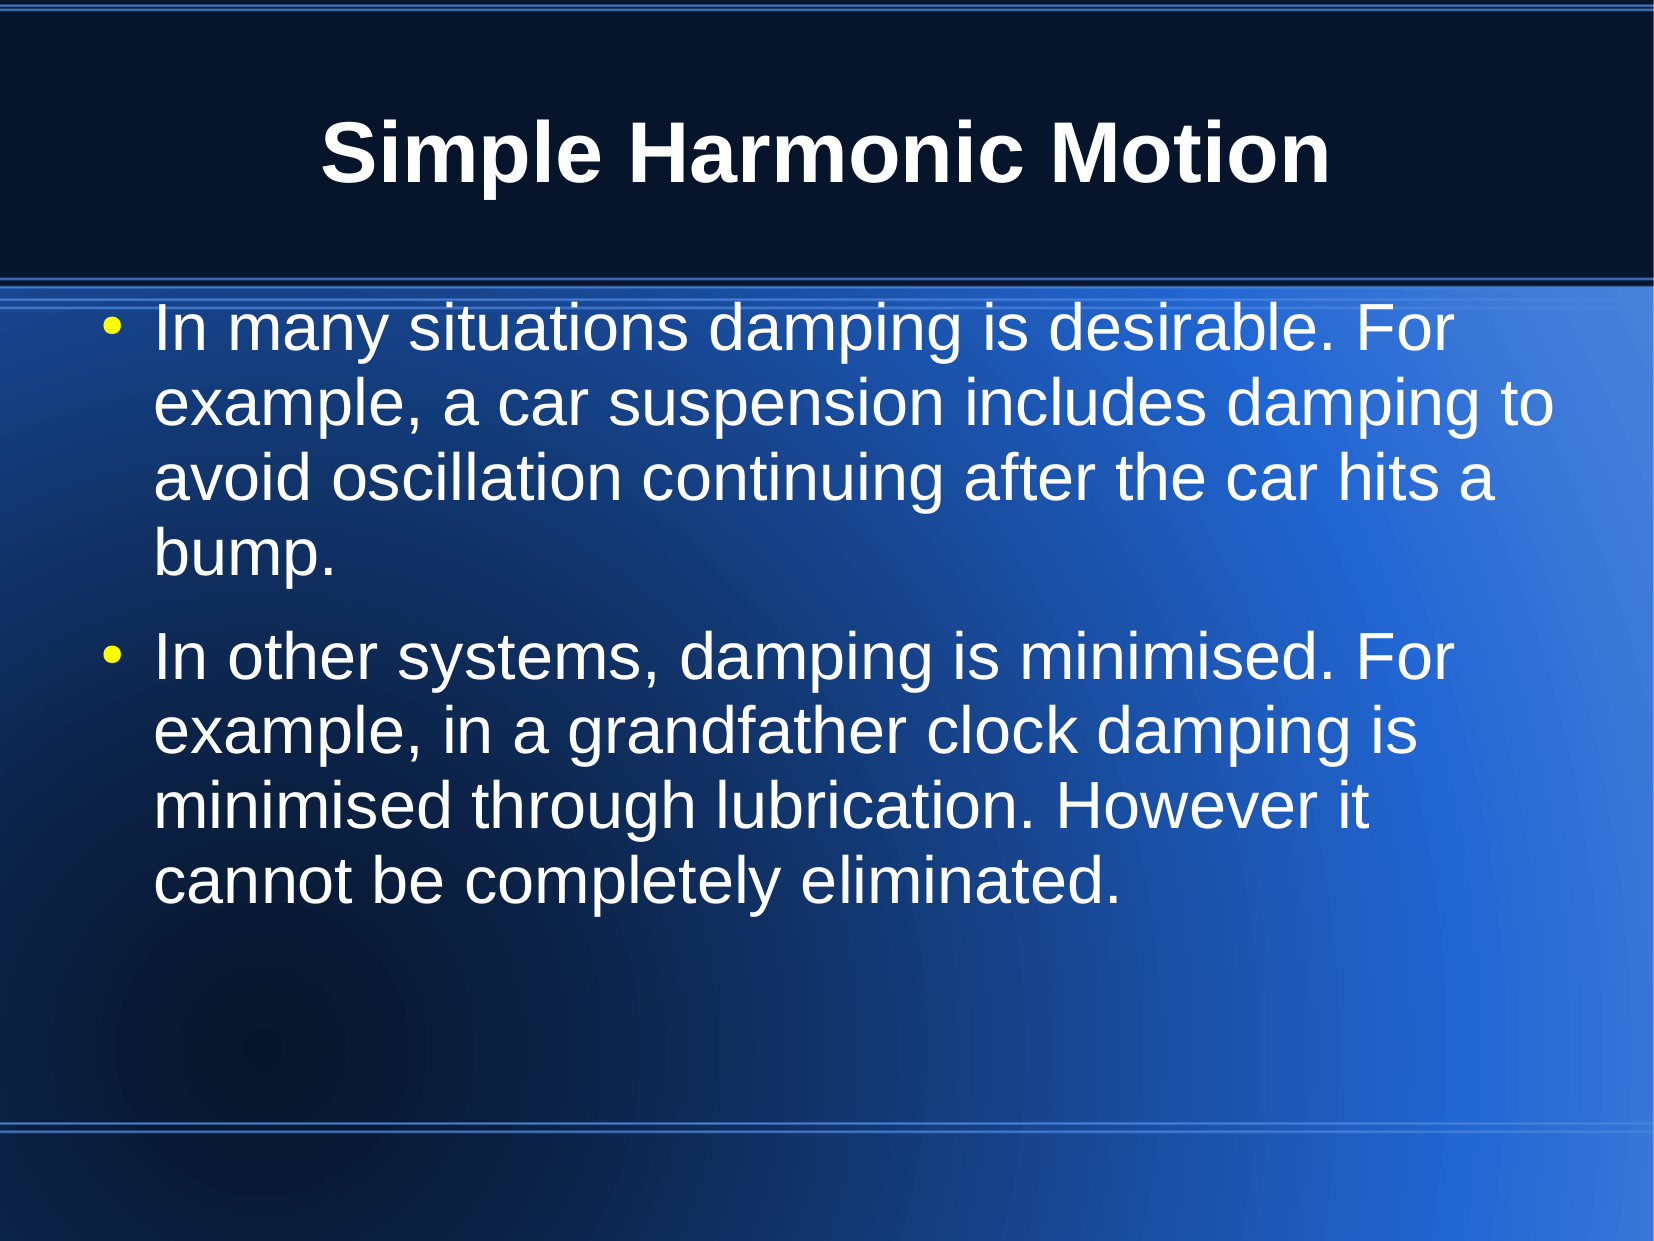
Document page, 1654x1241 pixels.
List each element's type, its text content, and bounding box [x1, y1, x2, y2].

list In many situations damping is desirable. For example, a car suspension includes damping to avoid oscillation continuing after the car hits a bump. In other systems, damping is minimised. For example, in a grandfather clock damping is minimised through lubrication. However it cannot be completely eliminated. [82, 290, 1571, 1109]
title Simple Harmonic Motion [82, 49, 1571, 257]
picture [0, 0, 1654, 1241]
